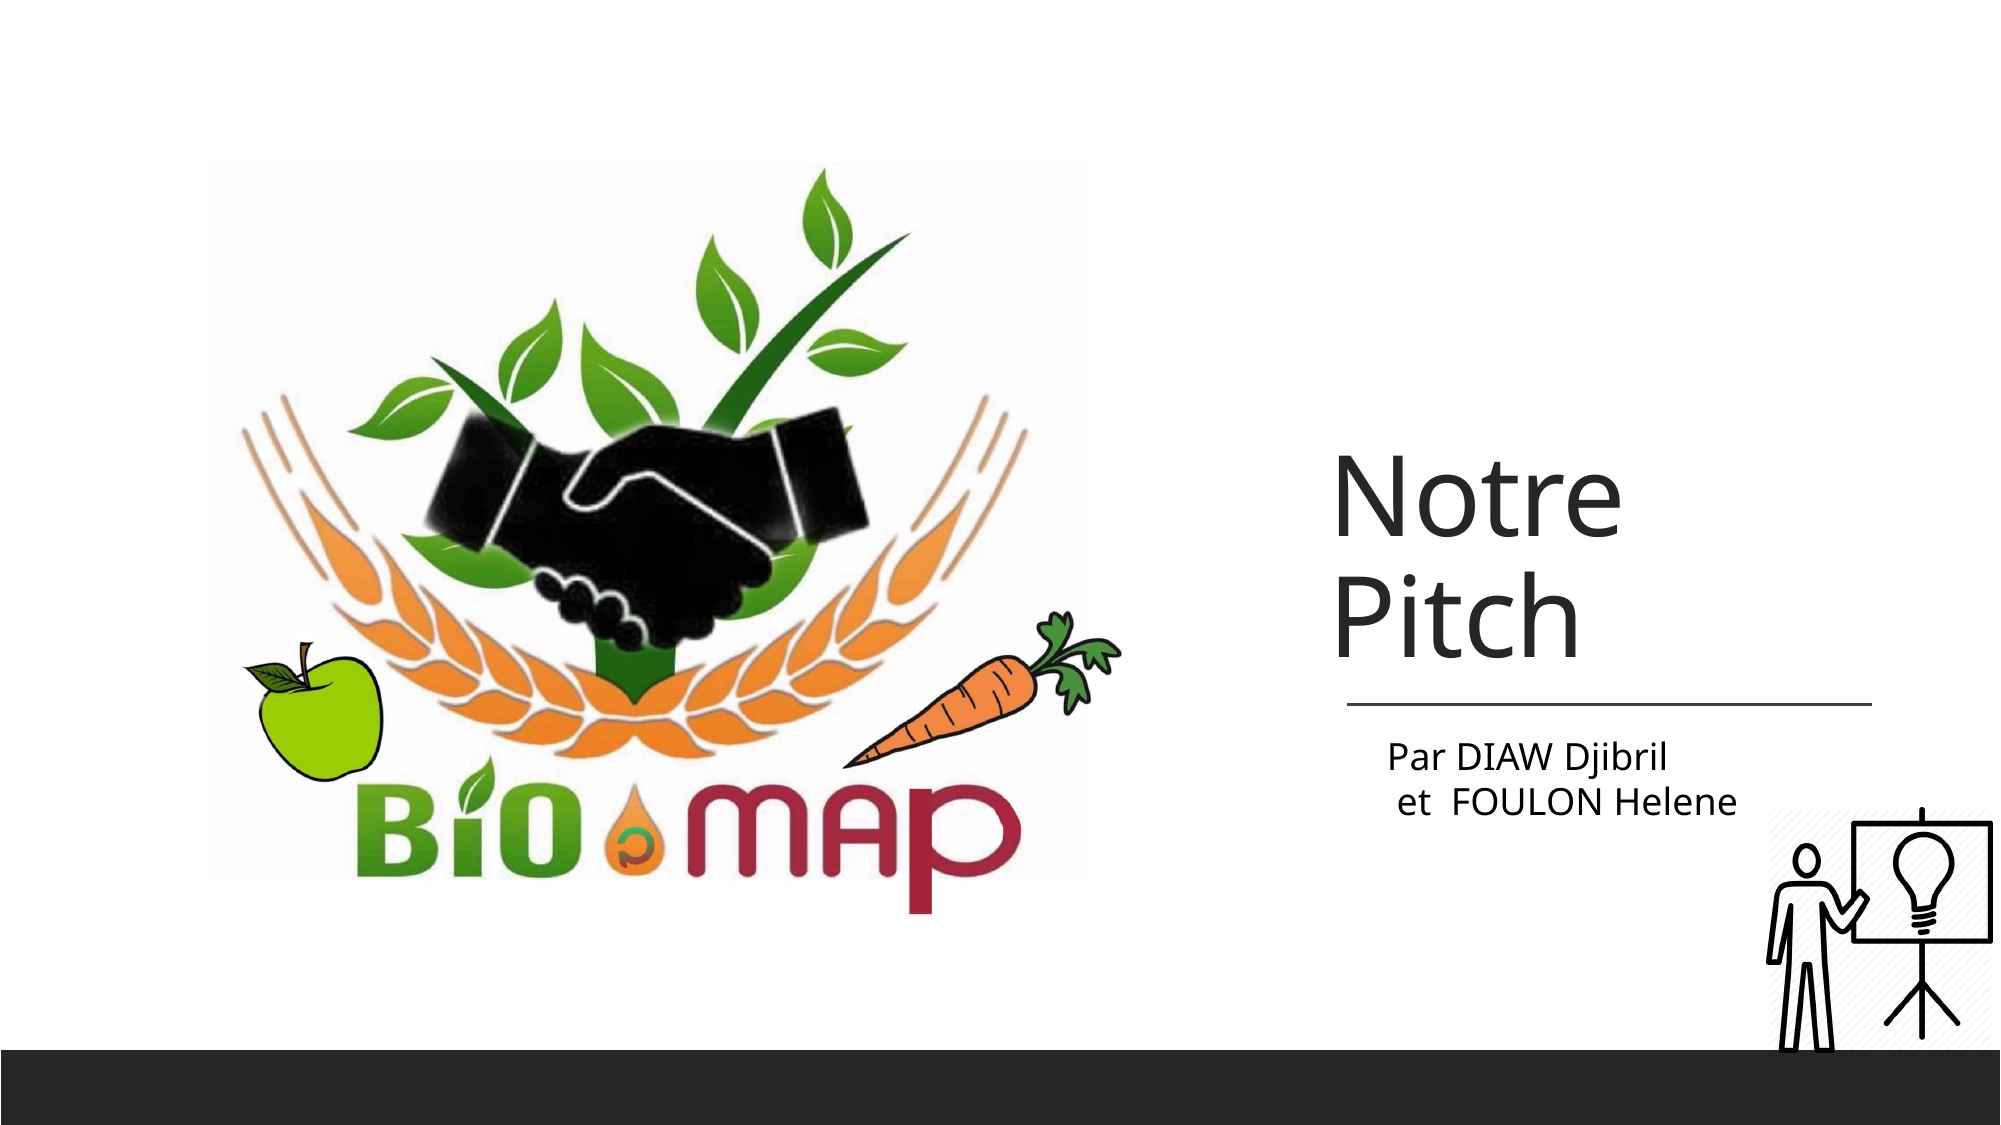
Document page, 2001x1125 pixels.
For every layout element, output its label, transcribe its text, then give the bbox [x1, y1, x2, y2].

text_box Par DIAW Djibril et FOULON Helene [1371, 725, 1897, 878]
picture [1766, 807, 1993, 1053]
text_box [0, 0, 2000, 1125]
title Notre Pitch [1313, 116, 1905, 690]
picture [206, 104, 1136, 935]
